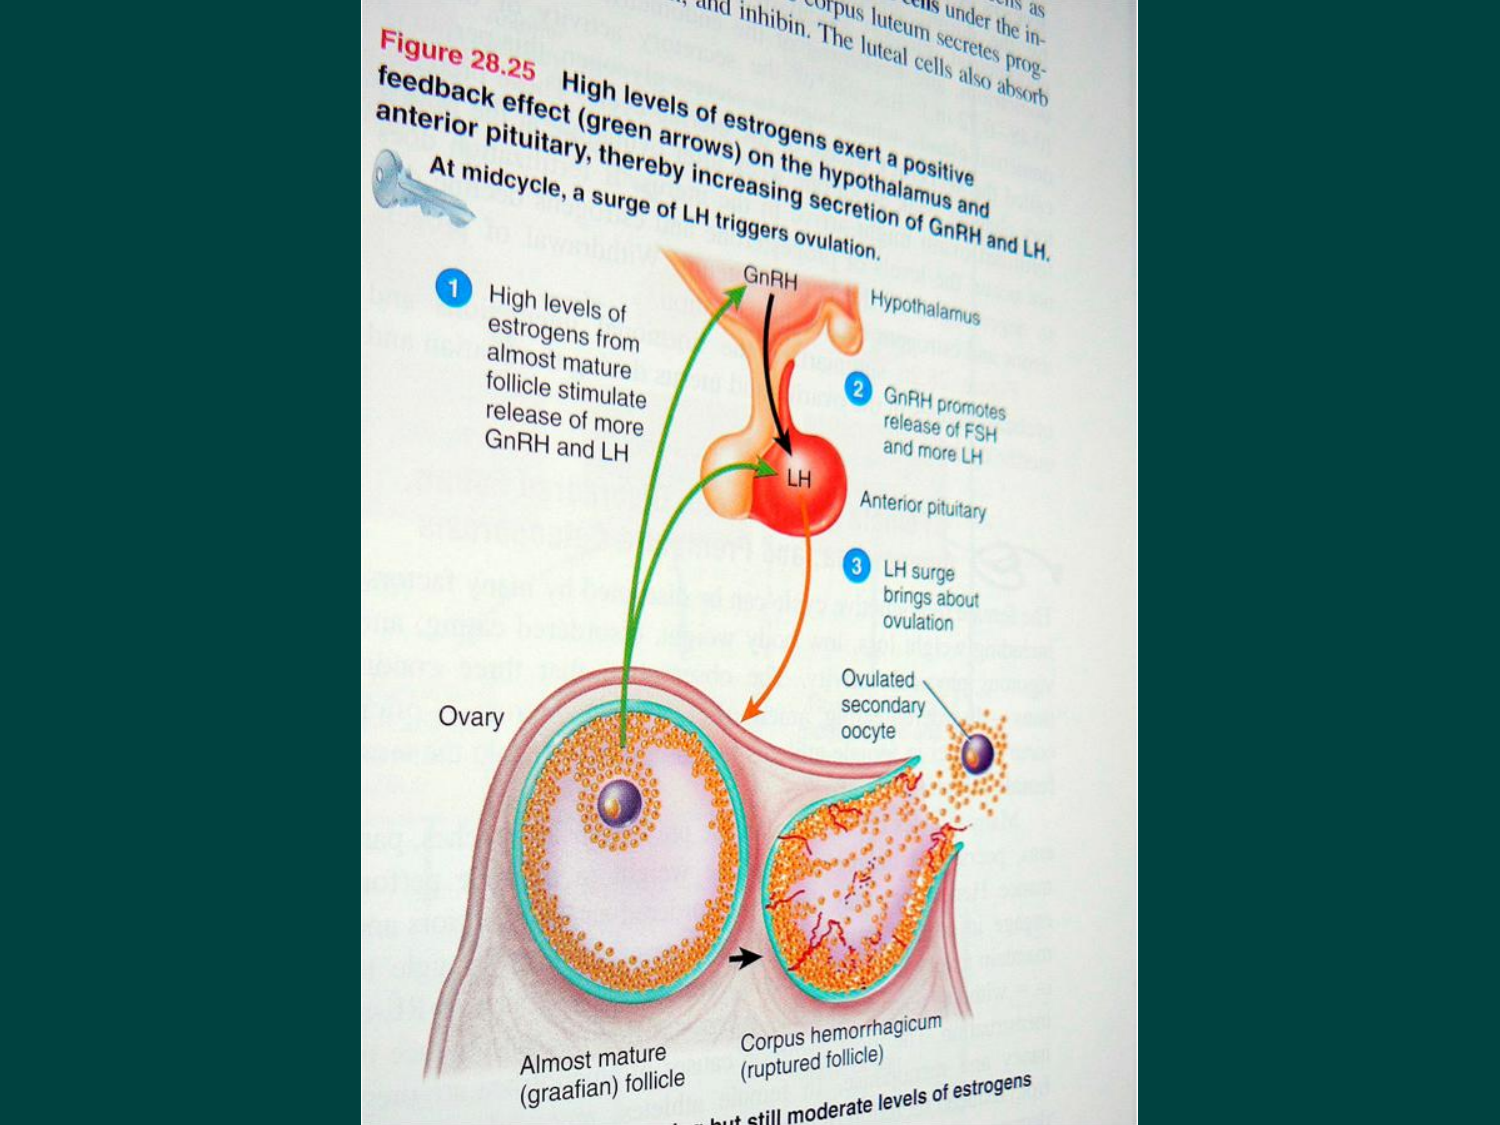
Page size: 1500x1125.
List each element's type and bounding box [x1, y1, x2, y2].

picture [361, 0, 1138, 1125]
